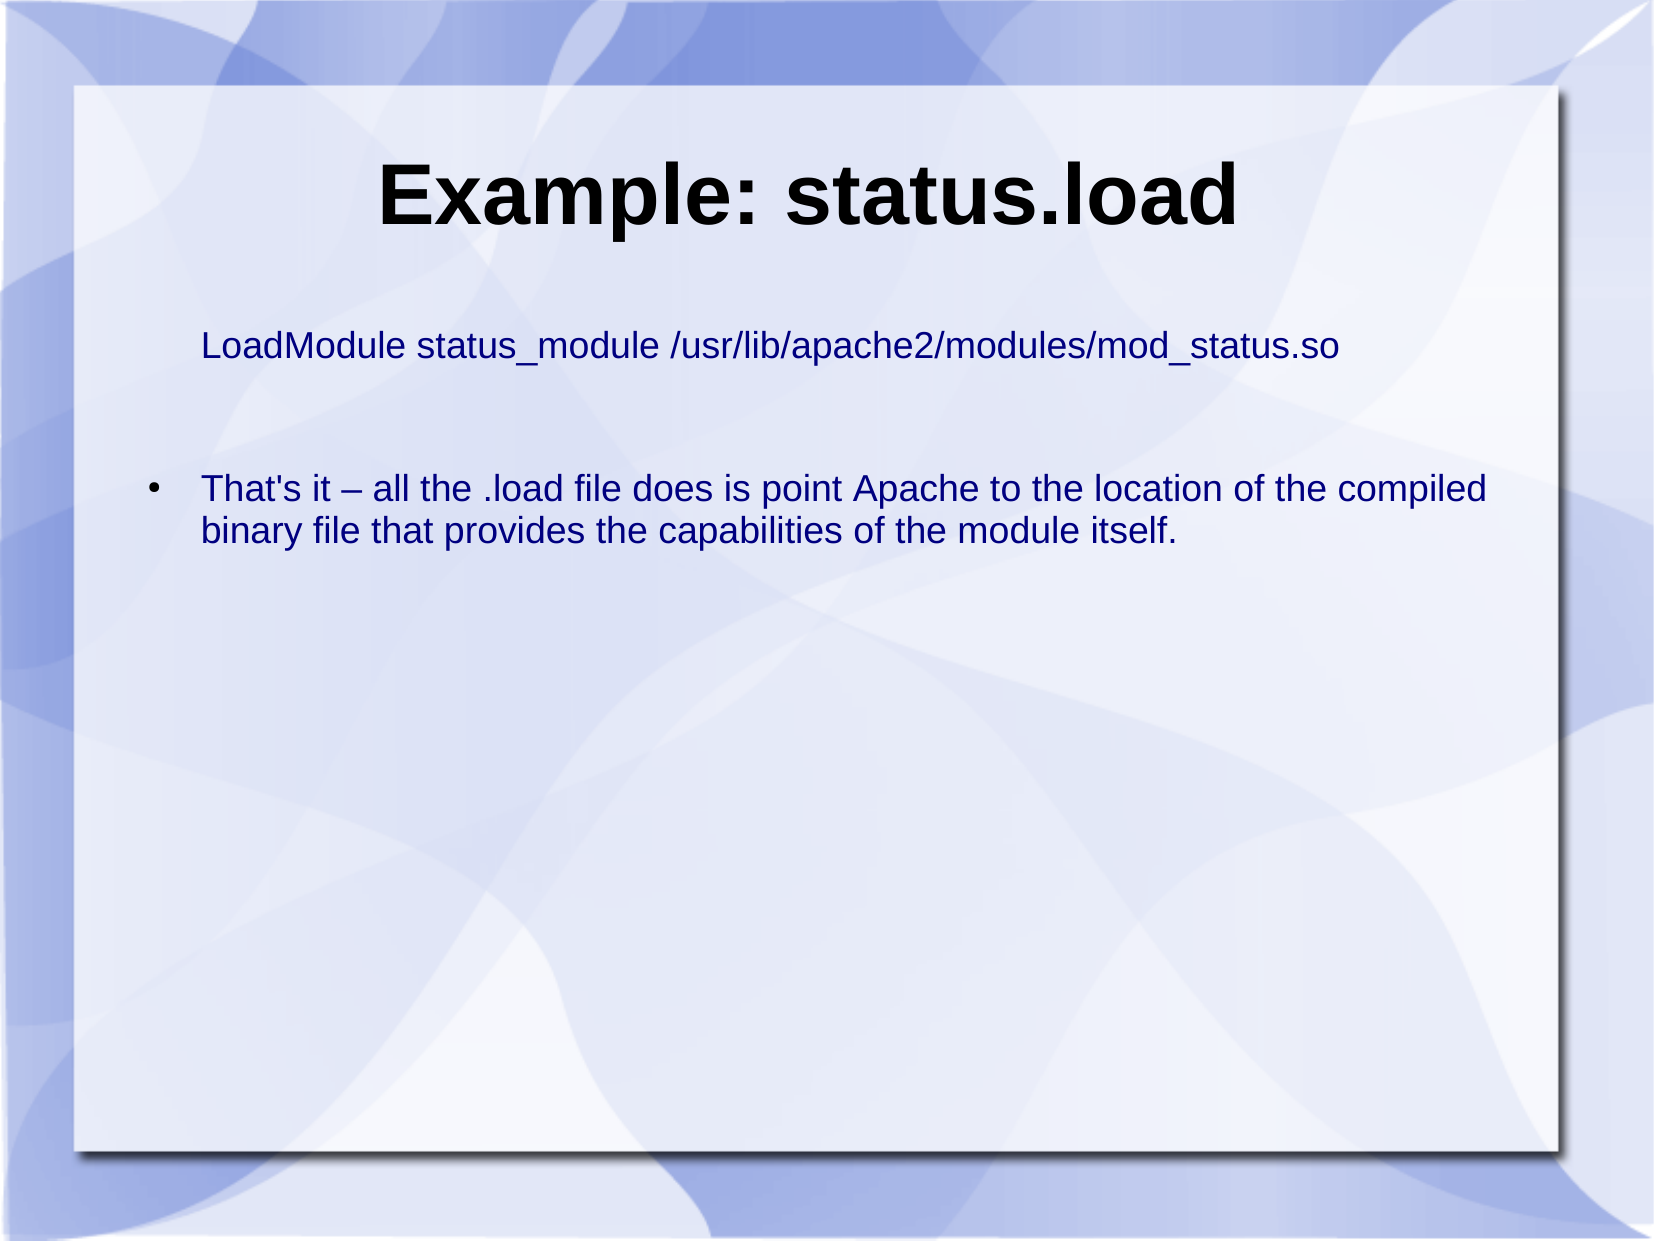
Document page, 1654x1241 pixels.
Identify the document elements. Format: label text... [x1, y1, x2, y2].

title Example: status.load [82, 90, 1536, 298]
list LoadModule status_module /usr/lib/apache2/modules/mod_status.so That's it – all the .load file does is point Apache to the location of the compiled binary file that provides the capabilities of the module itself. [129, 324, 1489, 1045]
picture [0, 0, 1654, 1241]
